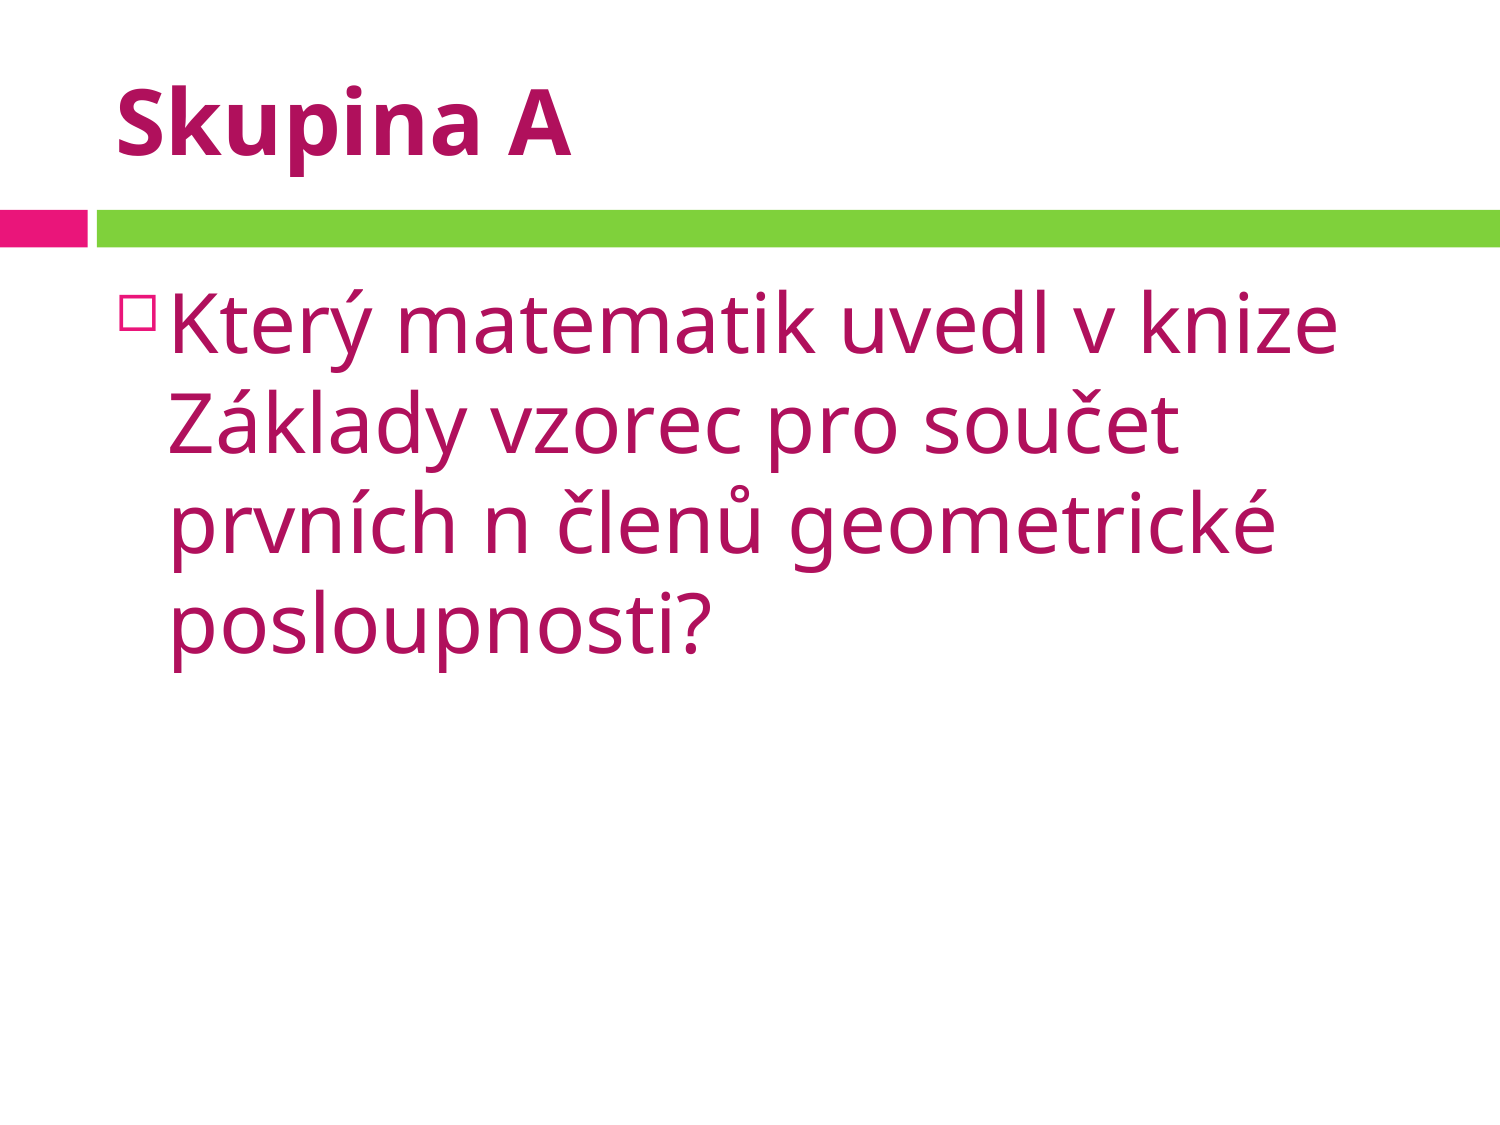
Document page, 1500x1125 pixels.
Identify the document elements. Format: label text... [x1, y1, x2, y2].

title Skupina A [100, 37, 1438, 201]
list Který matematik uvedl v knize Základy vzorec pro součet prvních n členů geometrické posloupnosti? [100, 262, 1438, 1001]
